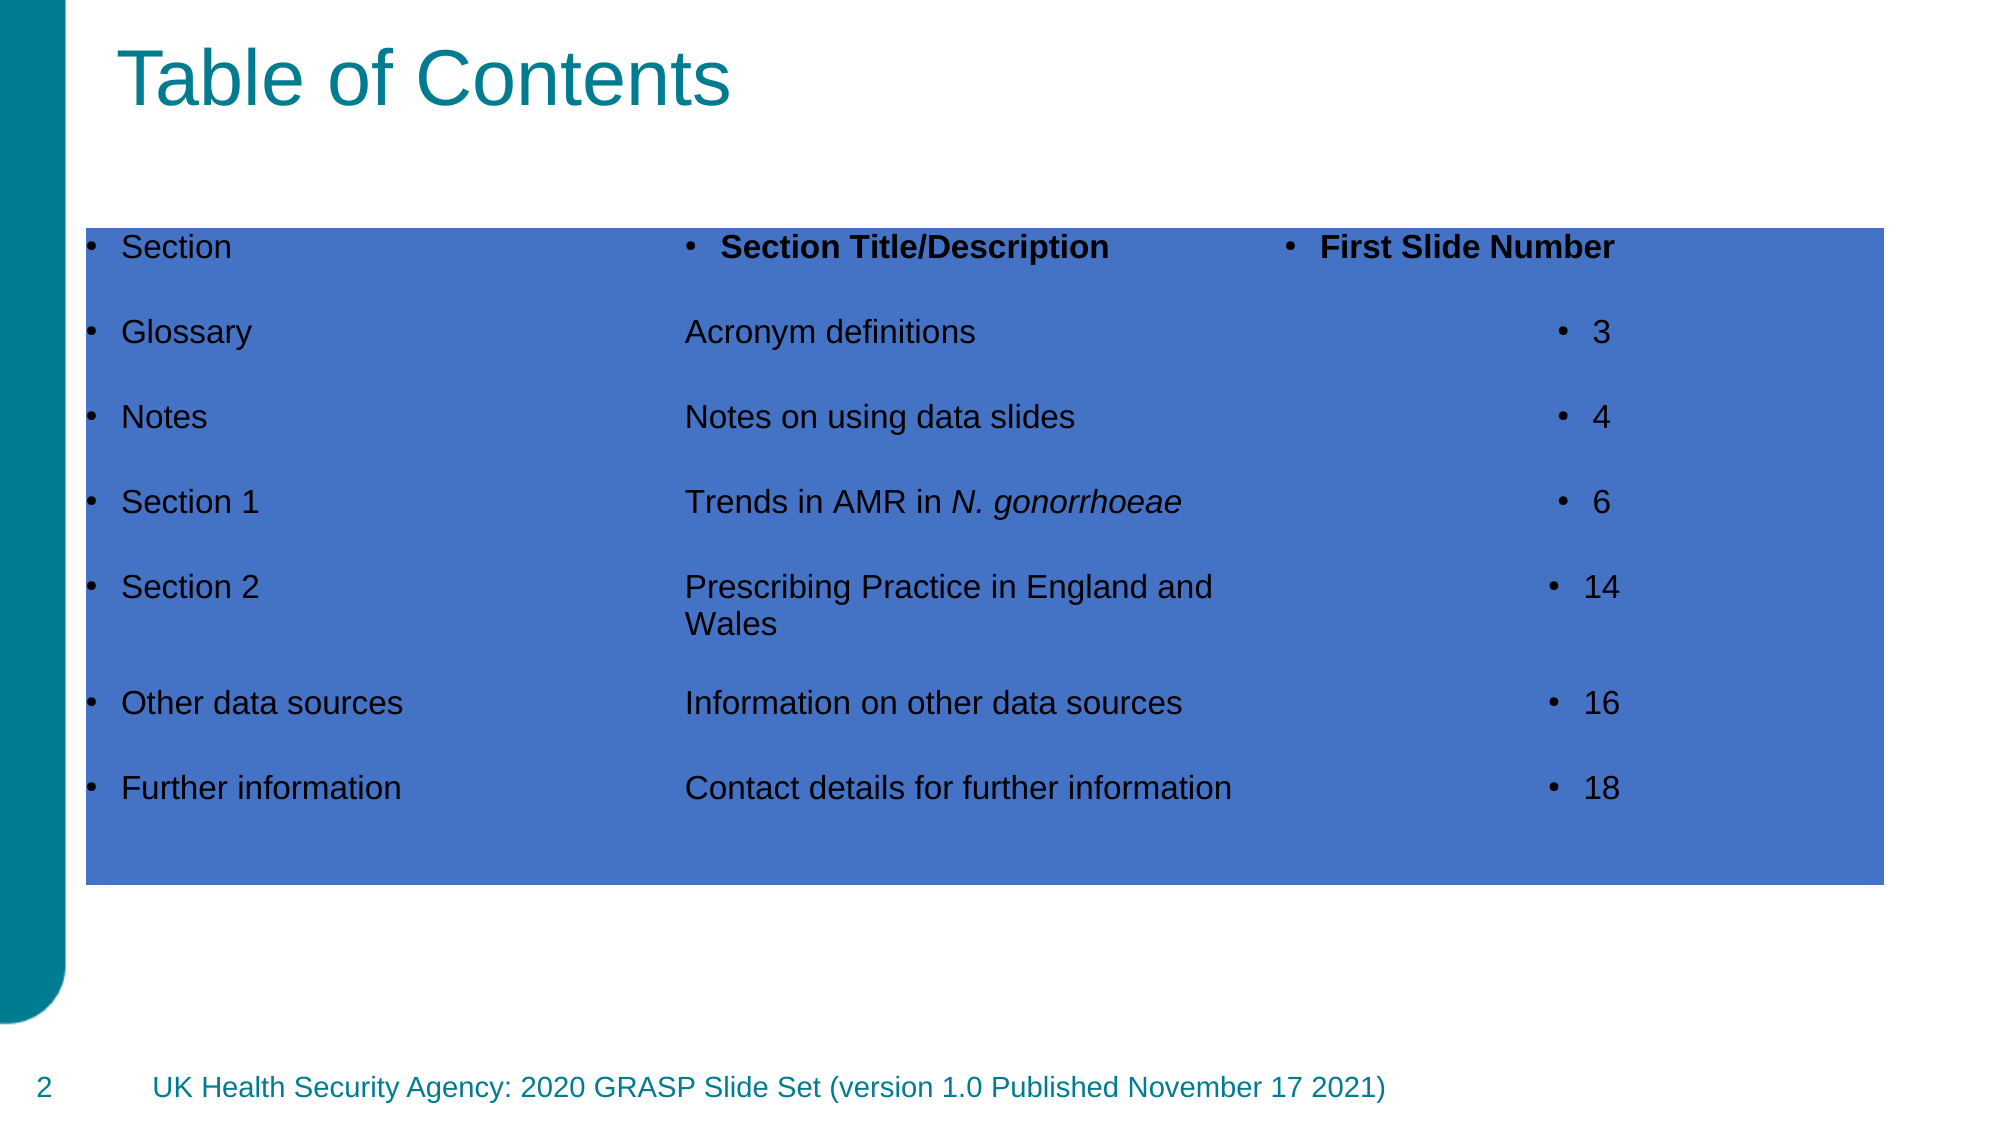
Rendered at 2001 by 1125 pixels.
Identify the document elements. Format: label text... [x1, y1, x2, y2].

table_header Section [86, 228, 685, 313]
table_cell 18 [1285, 769, 1884, 885]
text_box UK Health Security Agency: 2020 GRASP Slide Set (version 1.0 Published November 17 2021) [137, 1056, 1780, 1116]
table_cell 6 [1285, 483, 1884, 569]
table_cell Notes [86, 398, 685, 483]
table_cell Glossary [86, 313, 685, 398]
table_cell 3 [1285, 313, 1884, 398]
table_cell Trends in AMR in N. gonorrhoeae [685, 483, 1285, 569]
title Table of Contents [101, 29, 1926, 189]
table_cell Acronym definitions [685, 313, 1285, 398]
table_cell Information on other data sources [685, 684, 1285, 769]
table_header First Slide Number [1285, 228, 1884, 313]
table_cell Further information [86, 769, 685, 885]
table_cell Section 2 [86, 569, 685, 684]
table_cell Other data sources [86, 684, 685, 769]
table_cell Contact details for further information [685, 769, 1285, 885]
table_cell Prescribing Practice in England and Wales [685, 569, 1285, 684]
table_cell 16 [1285, 684, 1884, 769]
table_cell Notes on using data slides [685, 398, 1285, 483]
table_cell 14 [1285, 569, 1884, 684]
text_box [21, 1056, 120, 1117]
table_cell 4 [1285, 398, 1884, 483]
table_header Section Title/Description [685, 228, 1285, 313]
table_cell Section 1 [86, 483, 685, 569]
